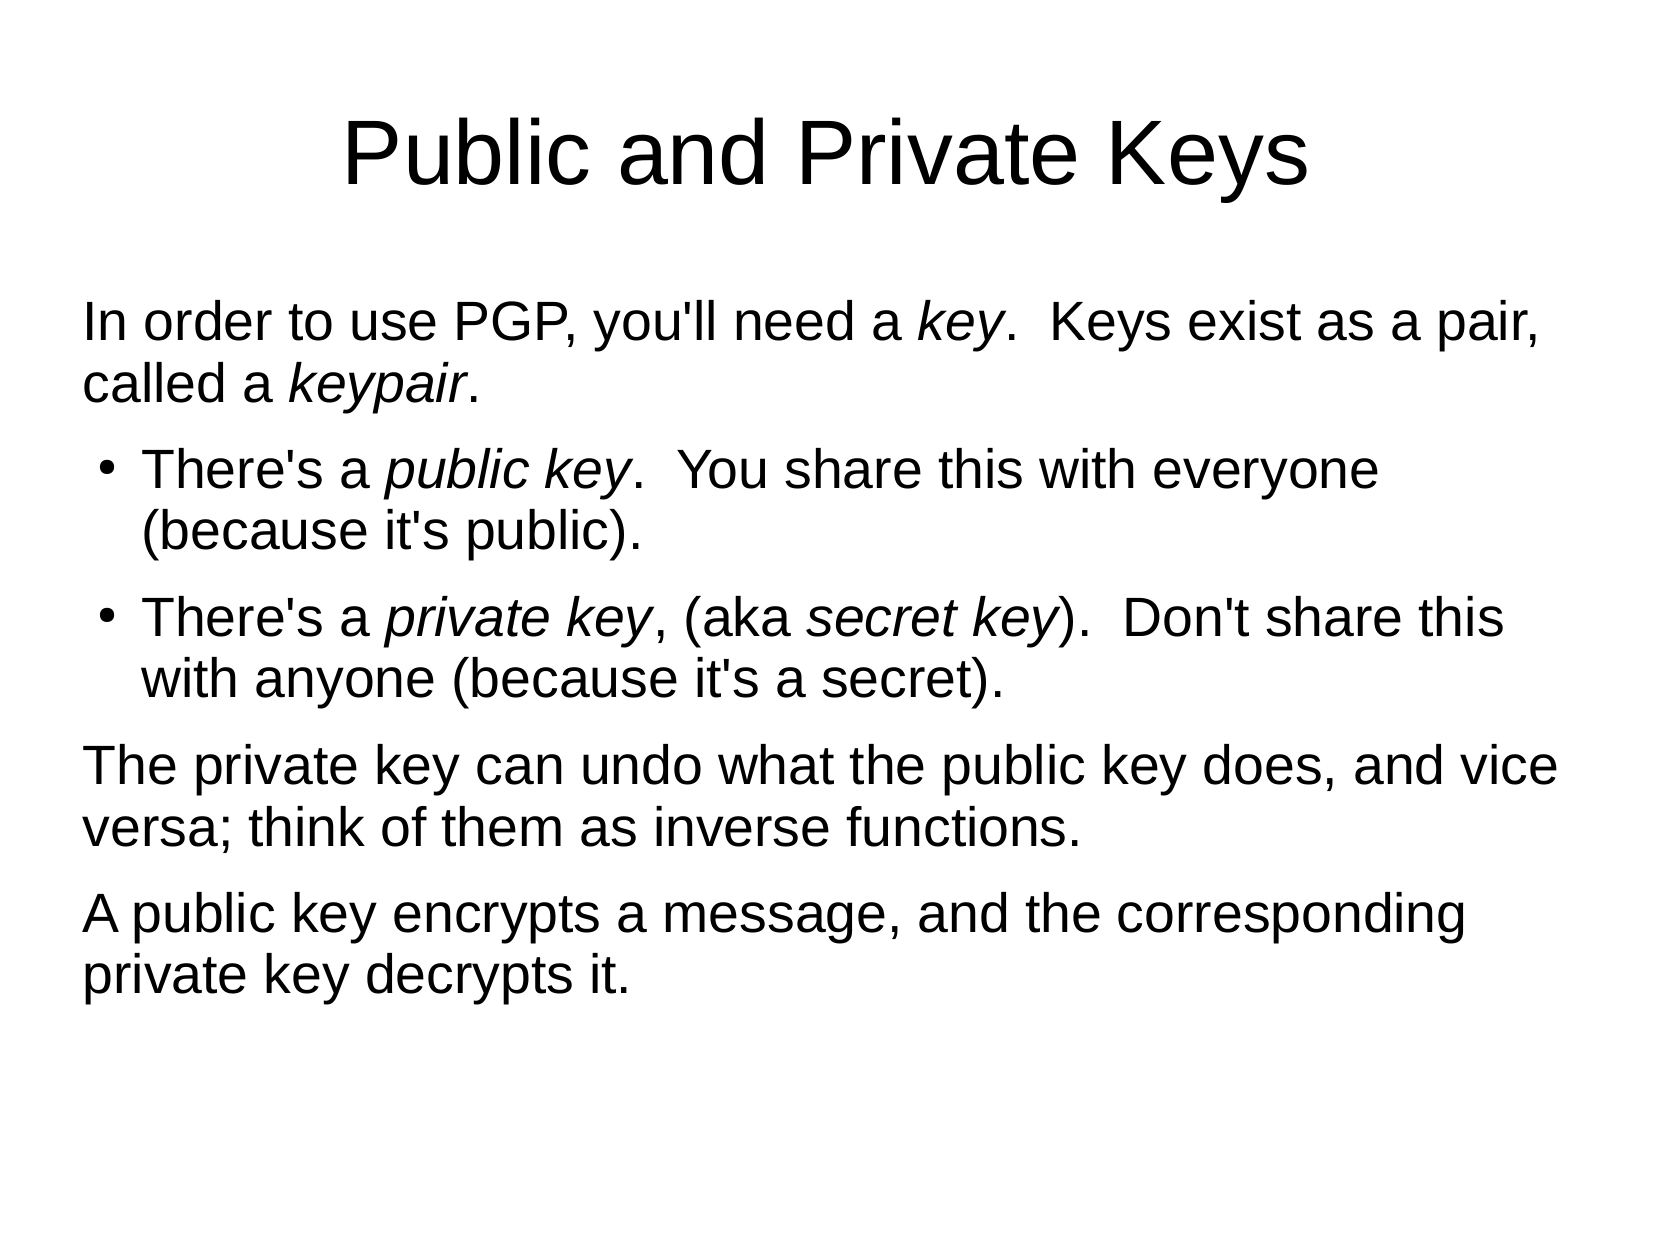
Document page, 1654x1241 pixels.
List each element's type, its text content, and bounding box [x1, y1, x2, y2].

title Public and Private Keys [82, 49, 1571, 257]
list In order to use PGP, you'll need a key. Keys exist as a pair, called a keypair. There's a public key. You share this with everyone (because it's public). There's a private key, (aka secret key). Don't share this with anyone (because it's a secret). The private key can undo what the public key does, and vice versa; think of them as inverse functions. A public key encrypts a message, and the corresponding private key decrypts it. [82, 290, 1571, 1010]
